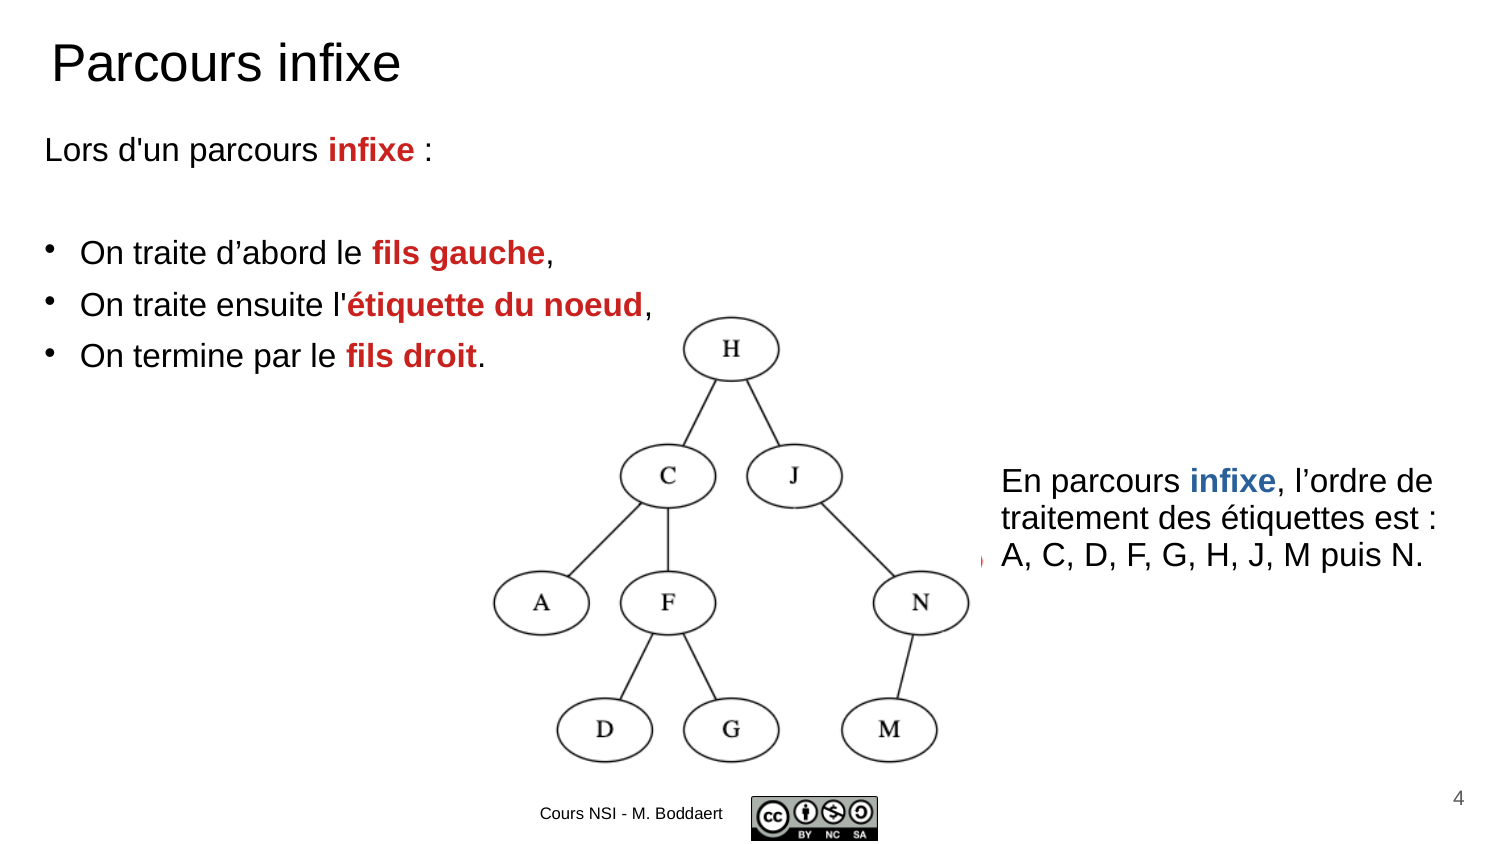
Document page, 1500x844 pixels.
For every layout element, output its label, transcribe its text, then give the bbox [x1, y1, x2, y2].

title Parcours infixe [51, 13, 1449, 108]
slide_number <numéro> [1389, 764, 1480, 830]
picture [751, 796, 878, 841]
picture [486, 384, 1037, 786]
text_box En parcours infixe, l’ordre de traitement des étiquettes est : A, C, D, F, G, H, J, M puis N. [986, 454, 1500, 603]
text_box Lors d'un parcours infixe : On traite d’abord le fils gauche, On traite ensuite l'étiquette du noeud, On termine par le fils droit. [29, 120, 1477, 384]
